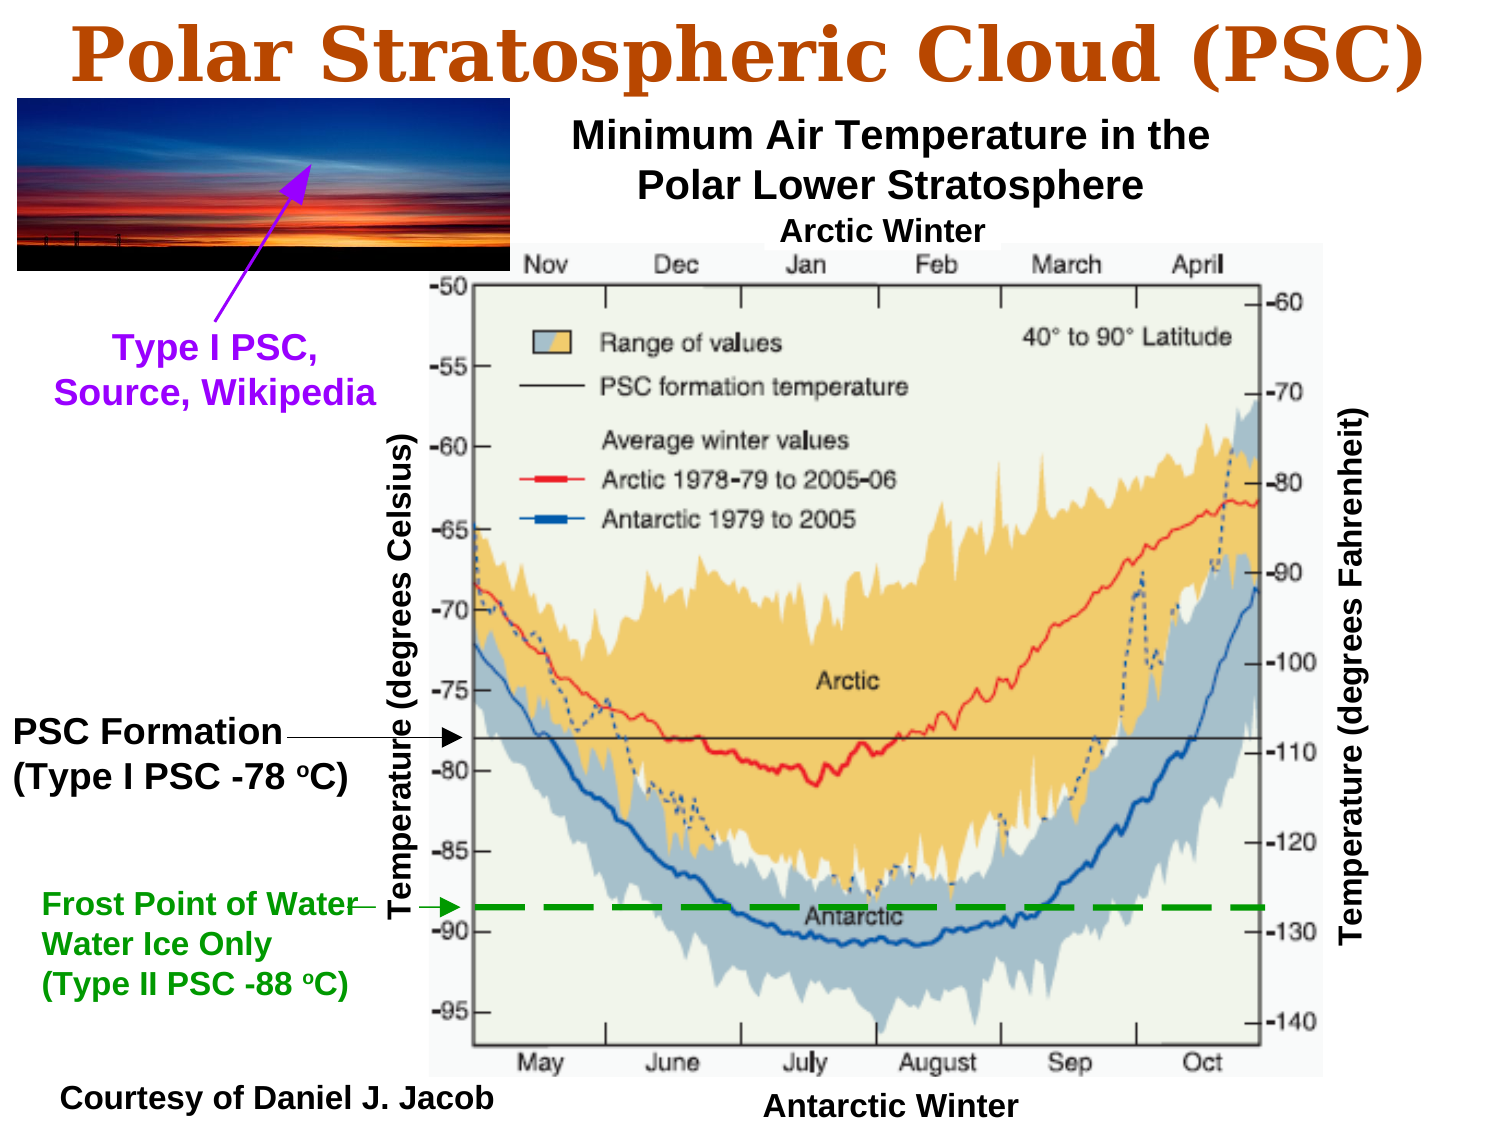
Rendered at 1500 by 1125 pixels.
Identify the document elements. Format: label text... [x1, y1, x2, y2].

text_box Frost Point of Water Water Ice Only (Type II PSC -88 oC) [26, 874, 375, 1011]
text_box Temperature (degrees Celsius) [375, 418, 419, 737]
text_box Temperature (degrees Fahrenheit) [1326, 392, 1370, 962]
text_box Courtesy of Daniel J. Jacob [44, 1068, 511, 1125]
text_box PSC Formation (Type I PSC -78 oC) [0, 699, 364, 806]
text_box Temperature (degrees Celsius) [375, 738, 419, 936]
text_box Minimum Air Temperature in the Polar Lower Stratosphere [556, 100, 1226, 216]
text_box Arctic Winter [764, 207, 1002, 251]
picture [17, 98, 1323, 1077]
text_box Antarctic Winter [747, 1082, 1035, 1125]
text_box Polar Stratospheric Cloud (PSC) [0, 14, 1500, 99]
text_box Type I PSC, Source, Wikipedia [38, 315, 392, 421]
